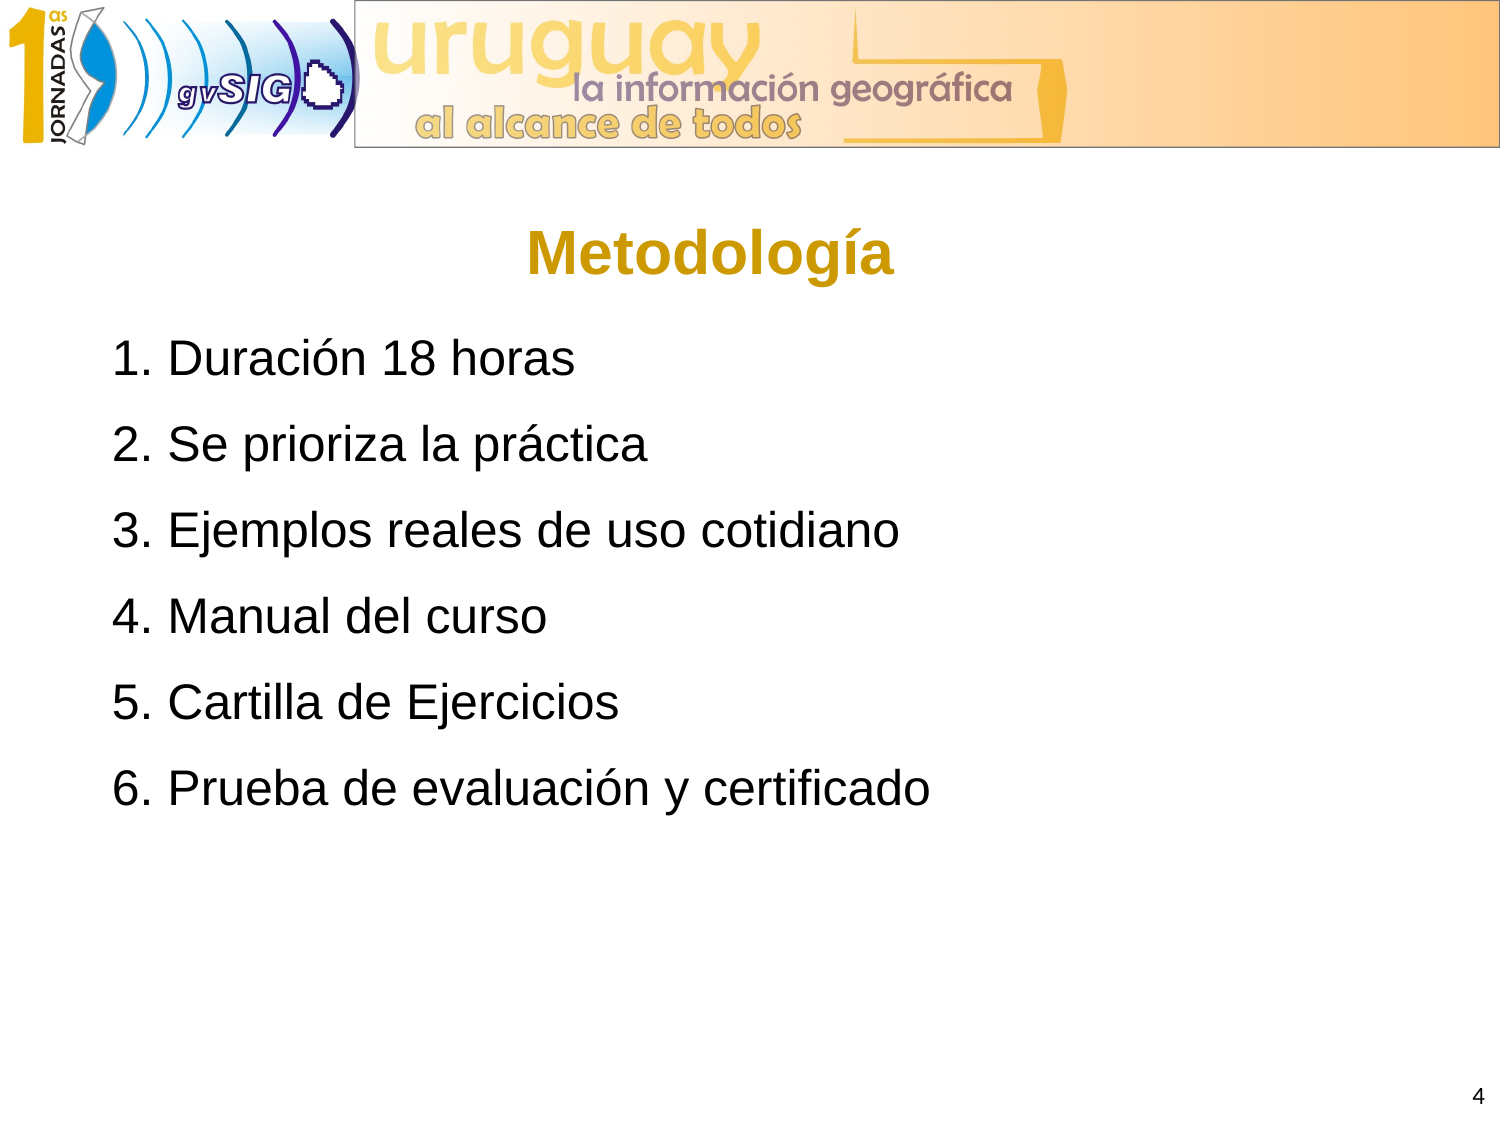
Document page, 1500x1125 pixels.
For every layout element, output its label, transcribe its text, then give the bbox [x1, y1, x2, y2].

text_box Metodología [76, 172, 1427, 326]
list Duración 18 horas Se prioriza la práctica Ejemplos reales de uso cotidiano Manual del curso Cartilla de Ejercicios Prueba de evaluación y certificado [96, 317, 1447, 1063]
text_box <número> [1149, 1065, 1500, 1125]
picture [0, 5, 1071, 148]
